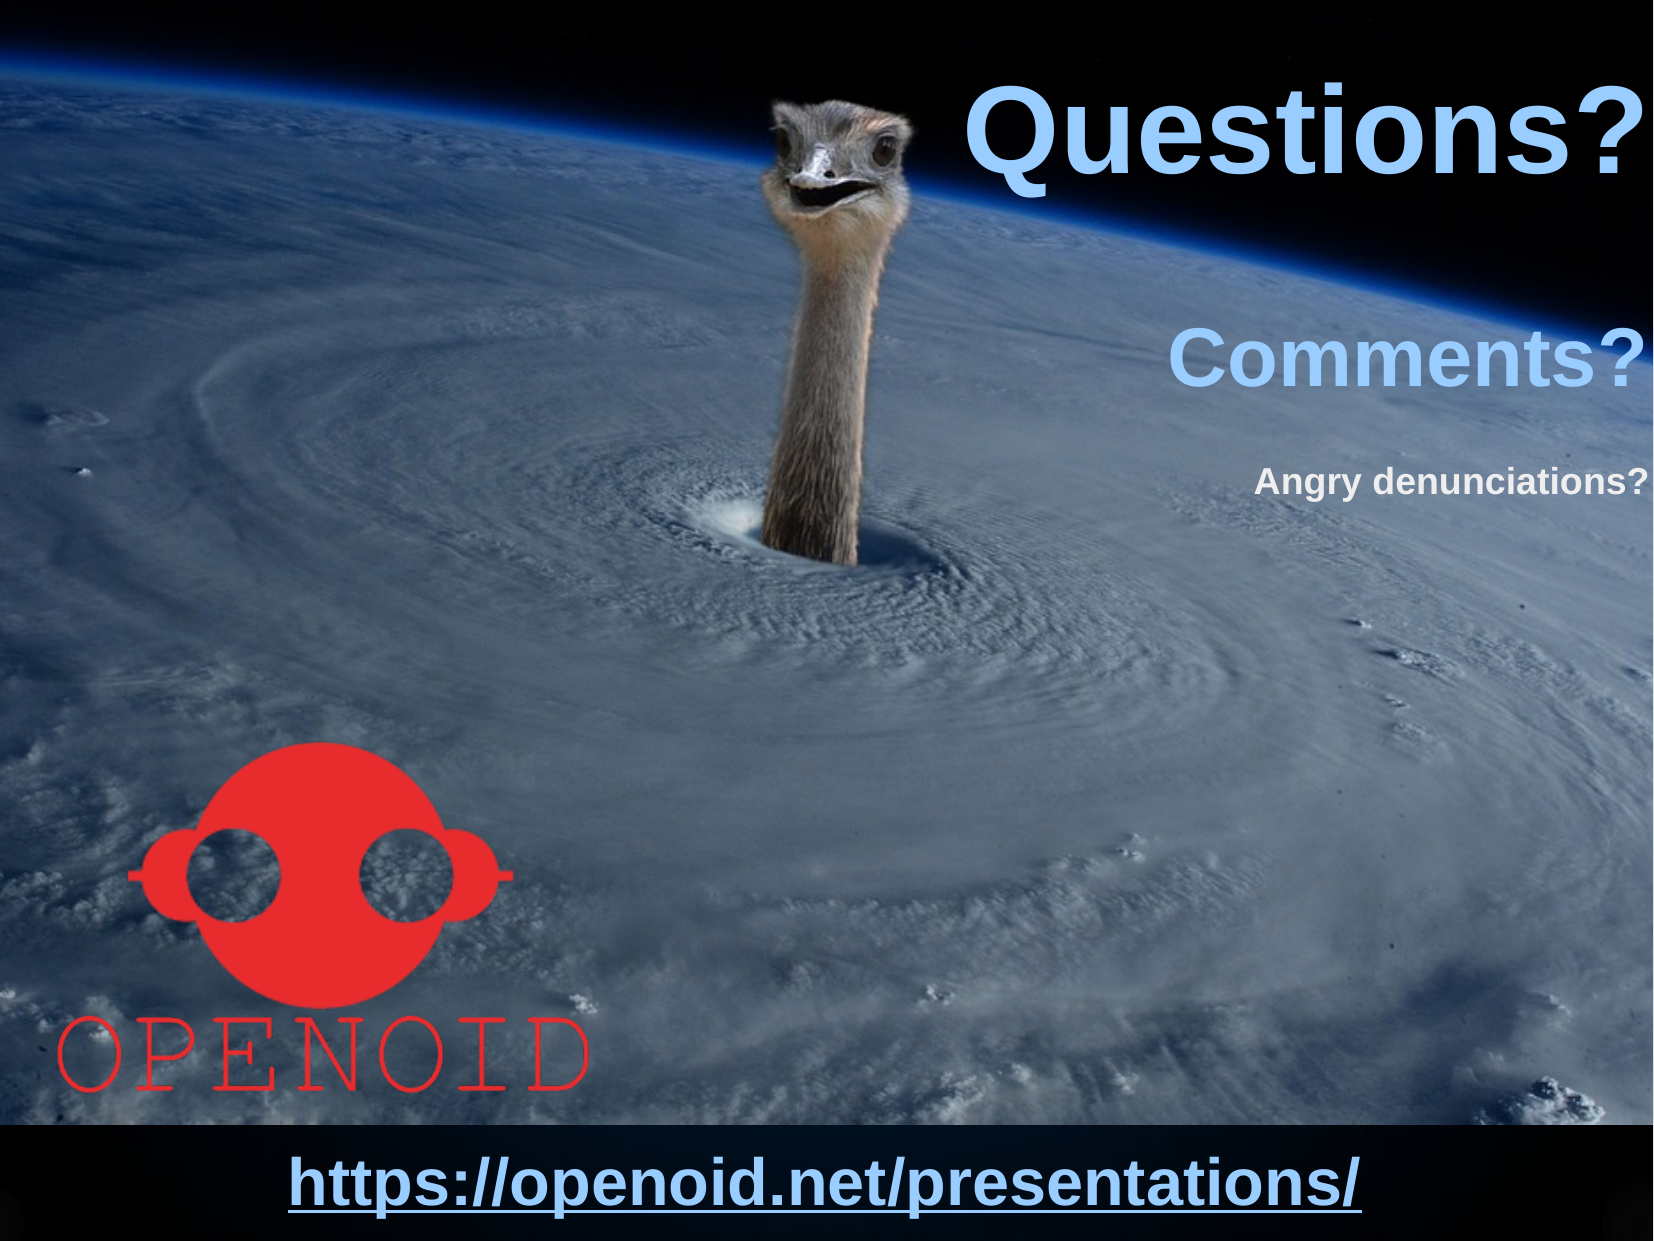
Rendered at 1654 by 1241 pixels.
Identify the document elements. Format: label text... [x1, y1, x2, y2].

picture [0, 0, 1654, 1241]
title Questions? Comments? Angry denunciations? [0, 60, 1651, 1073]
title https://openoid.net/presentations/ [0, 1125, 1651, 1241]
